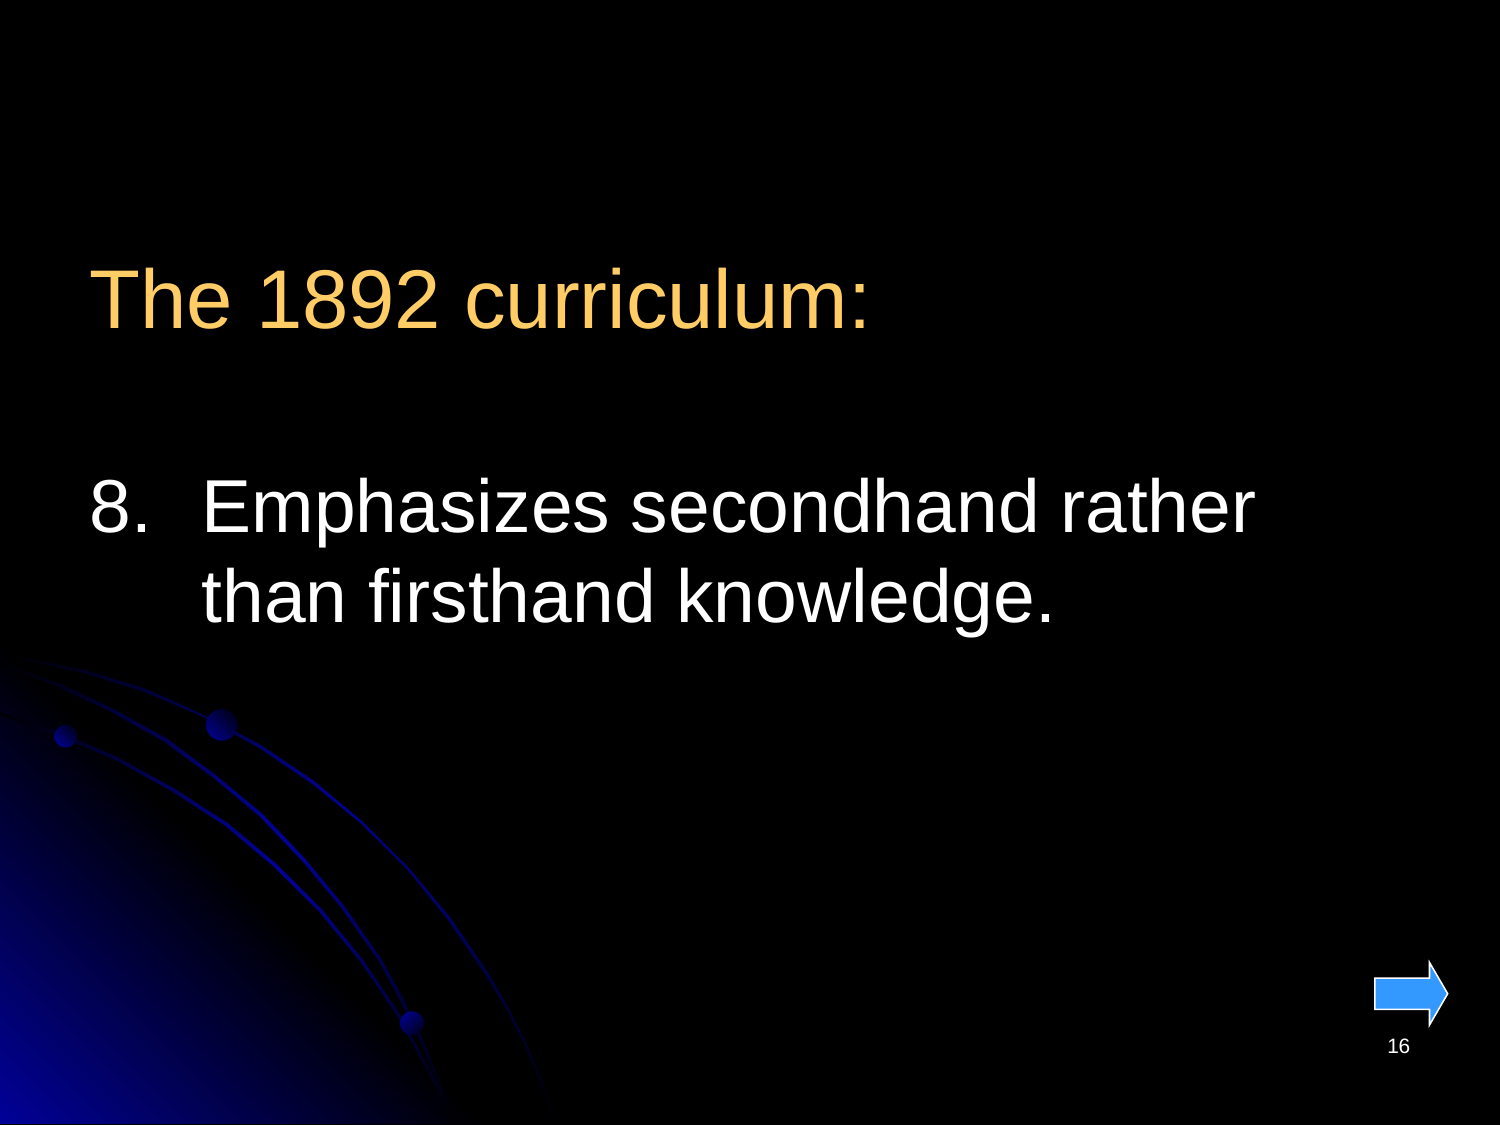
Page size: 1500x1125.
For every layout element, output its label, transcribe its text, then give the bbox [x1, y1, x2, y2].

text_box The 1892 curriculum: [75, 237, 1351, 353]
text_box 8. Emphasizes secondhand rather than firsthand knowledge. [74, 449, 1388, 646]
text_box [1374, 962, 1448, 1026]
